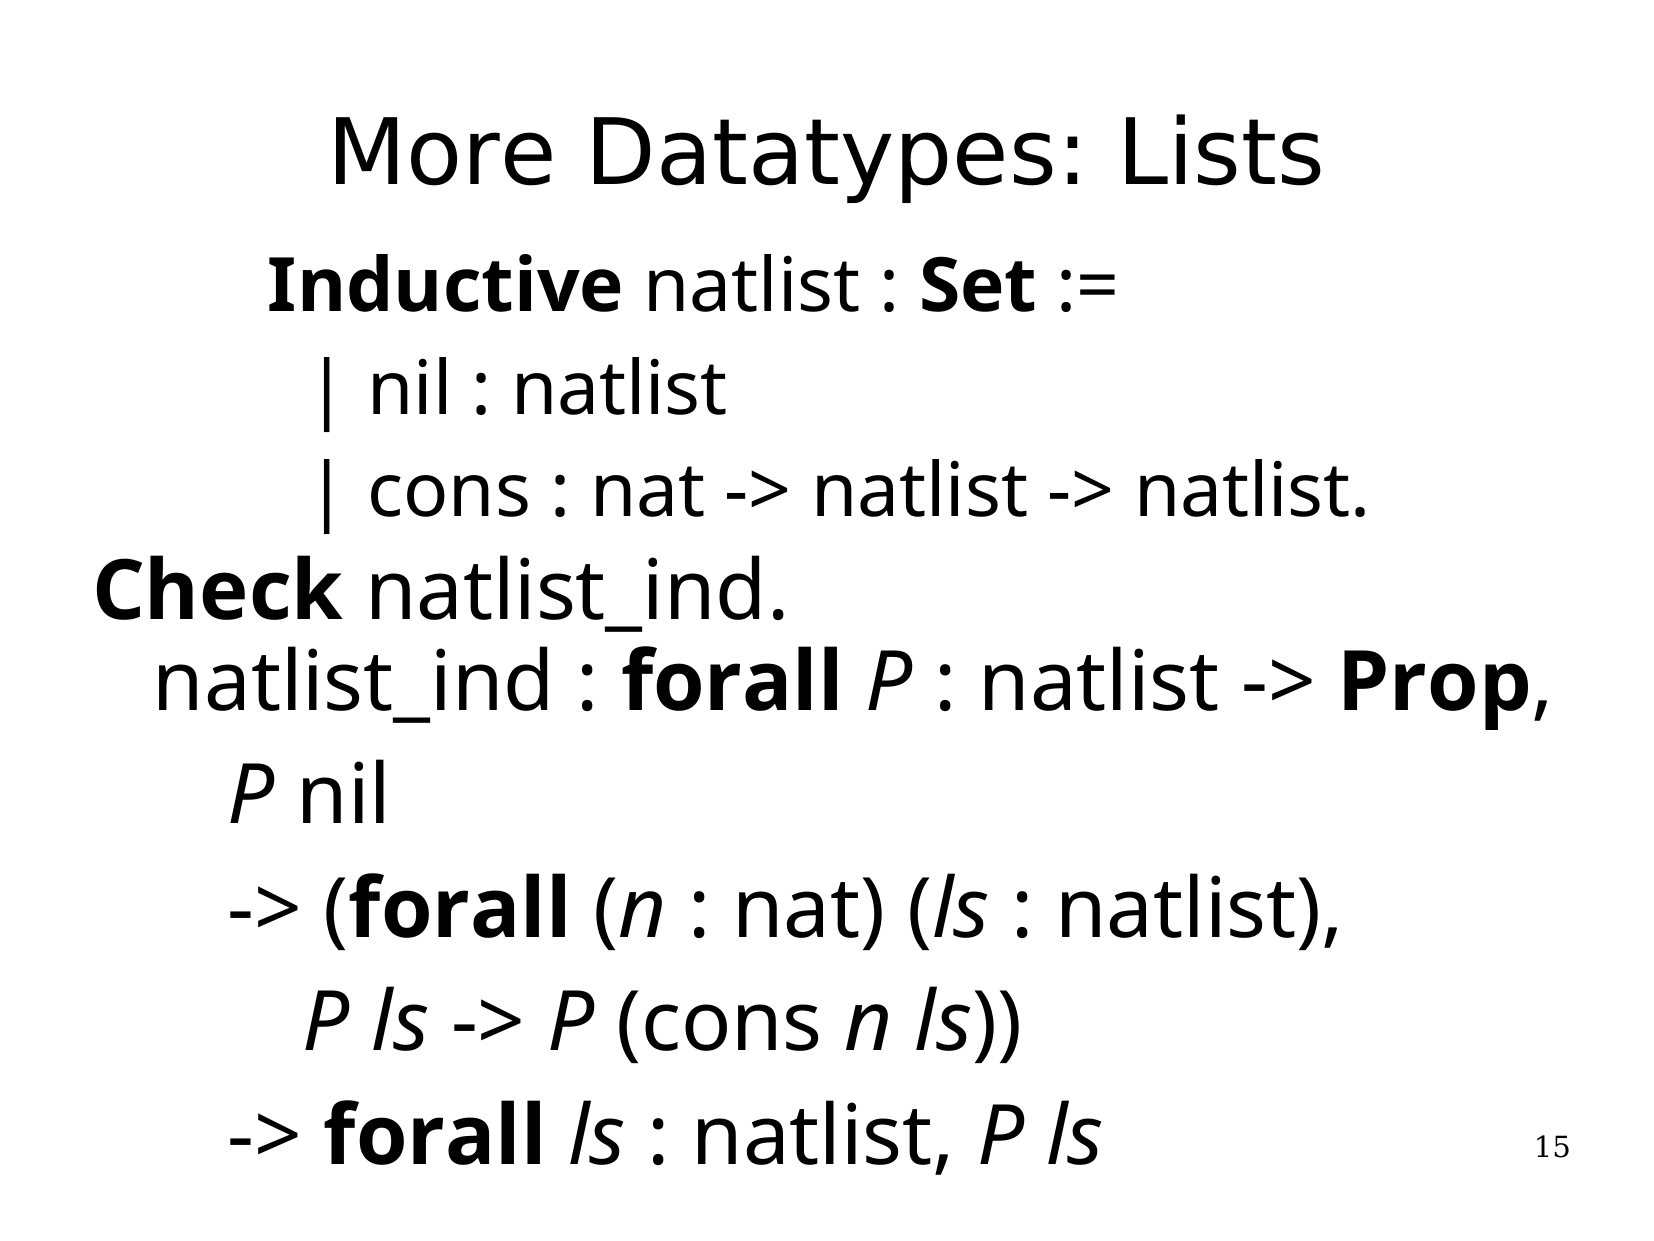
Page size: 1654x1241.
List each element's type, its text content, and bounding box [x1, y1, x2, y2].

title More Datatypes: Lists [82, 49, 1571, 257]
text_box natlist_ind : forall P : natlist -> Prop, P nil -> (forall (n : nat) (ls : natlist), P ls -> P (cons n ls)) -> forall ls : natlist, P ls [138, 613, 1639, 1196]
text_box Check natlist_ind. [77, 522, 1503, 654]
text_box Inductive natlist : Set := | nil : natlist | cons : nat -> natlist -> natlist. [253, 224, 1401, 522]
